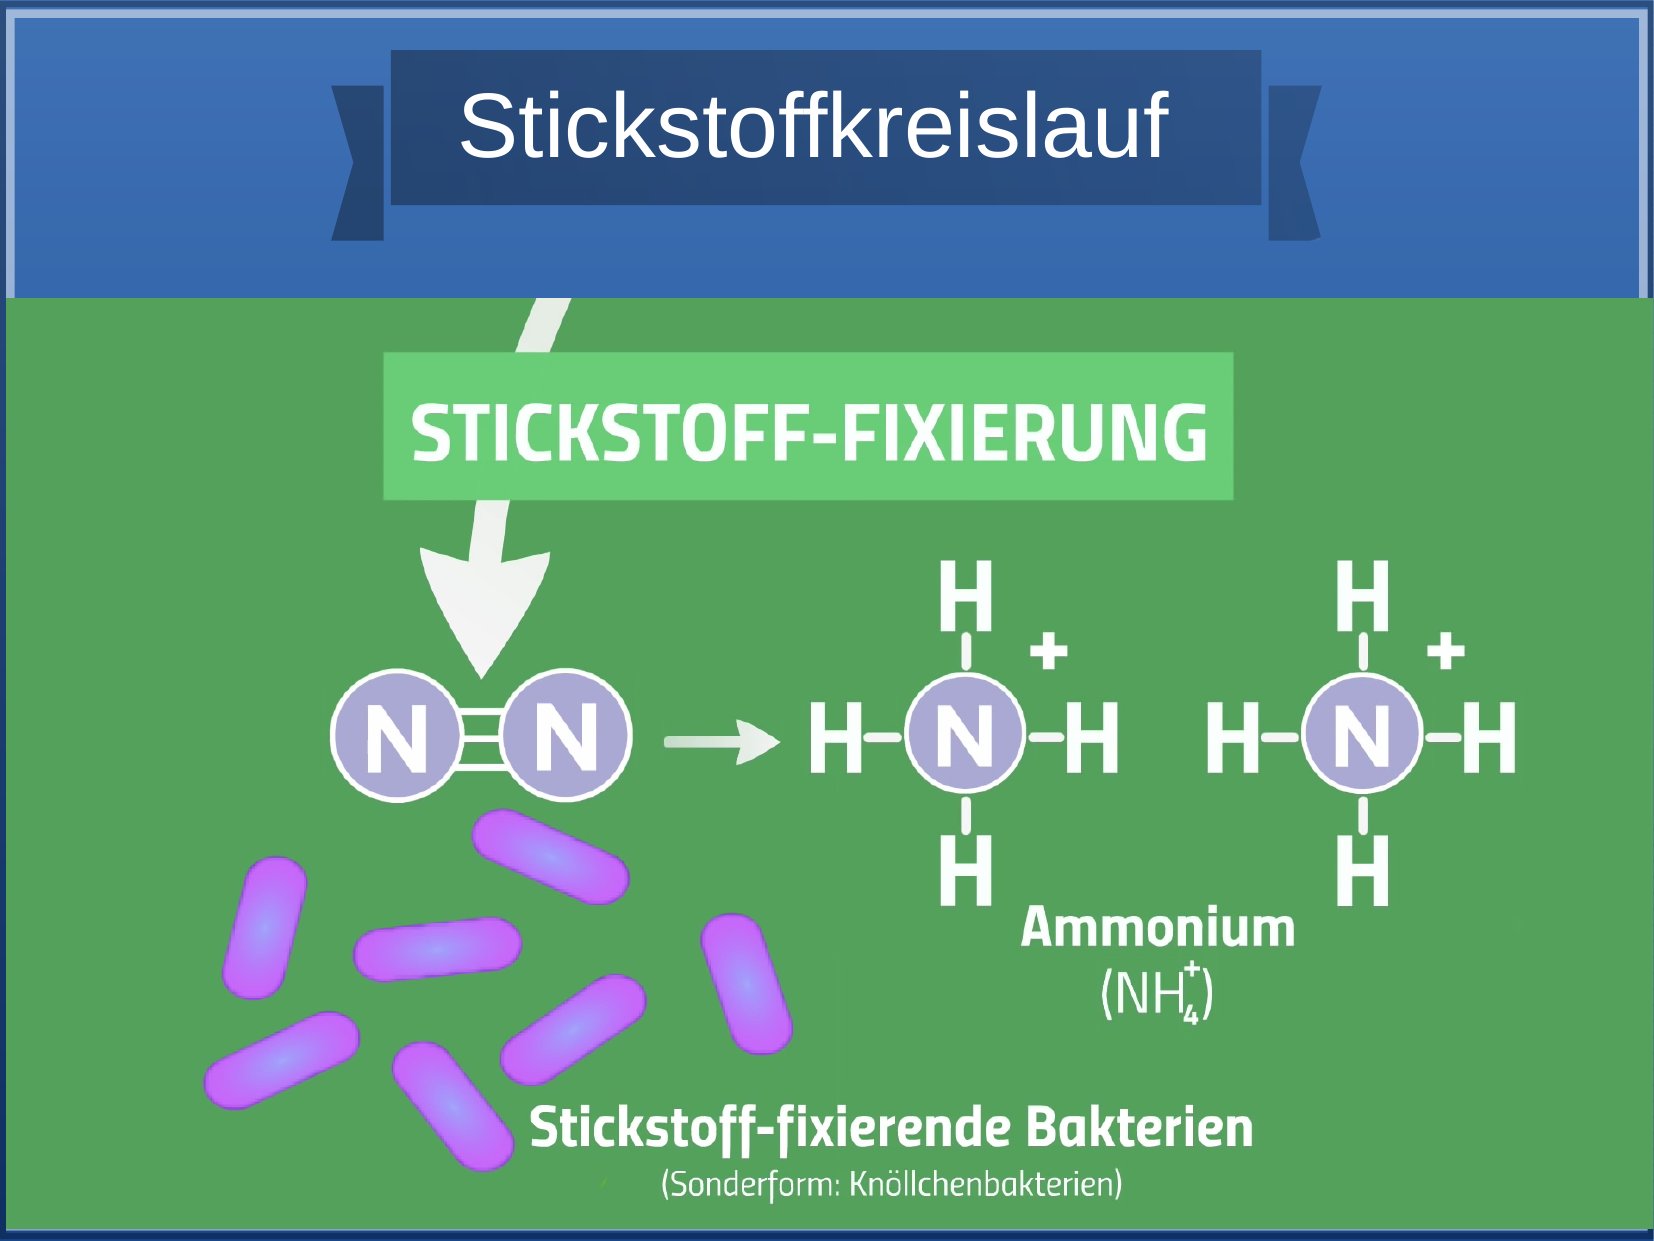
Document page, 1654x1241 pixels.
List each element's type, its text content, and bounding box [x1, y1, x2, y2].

title Stickstoffkreislauf [389, 23, 1264, 229]
picture [6, 298, 1654, 1229]
